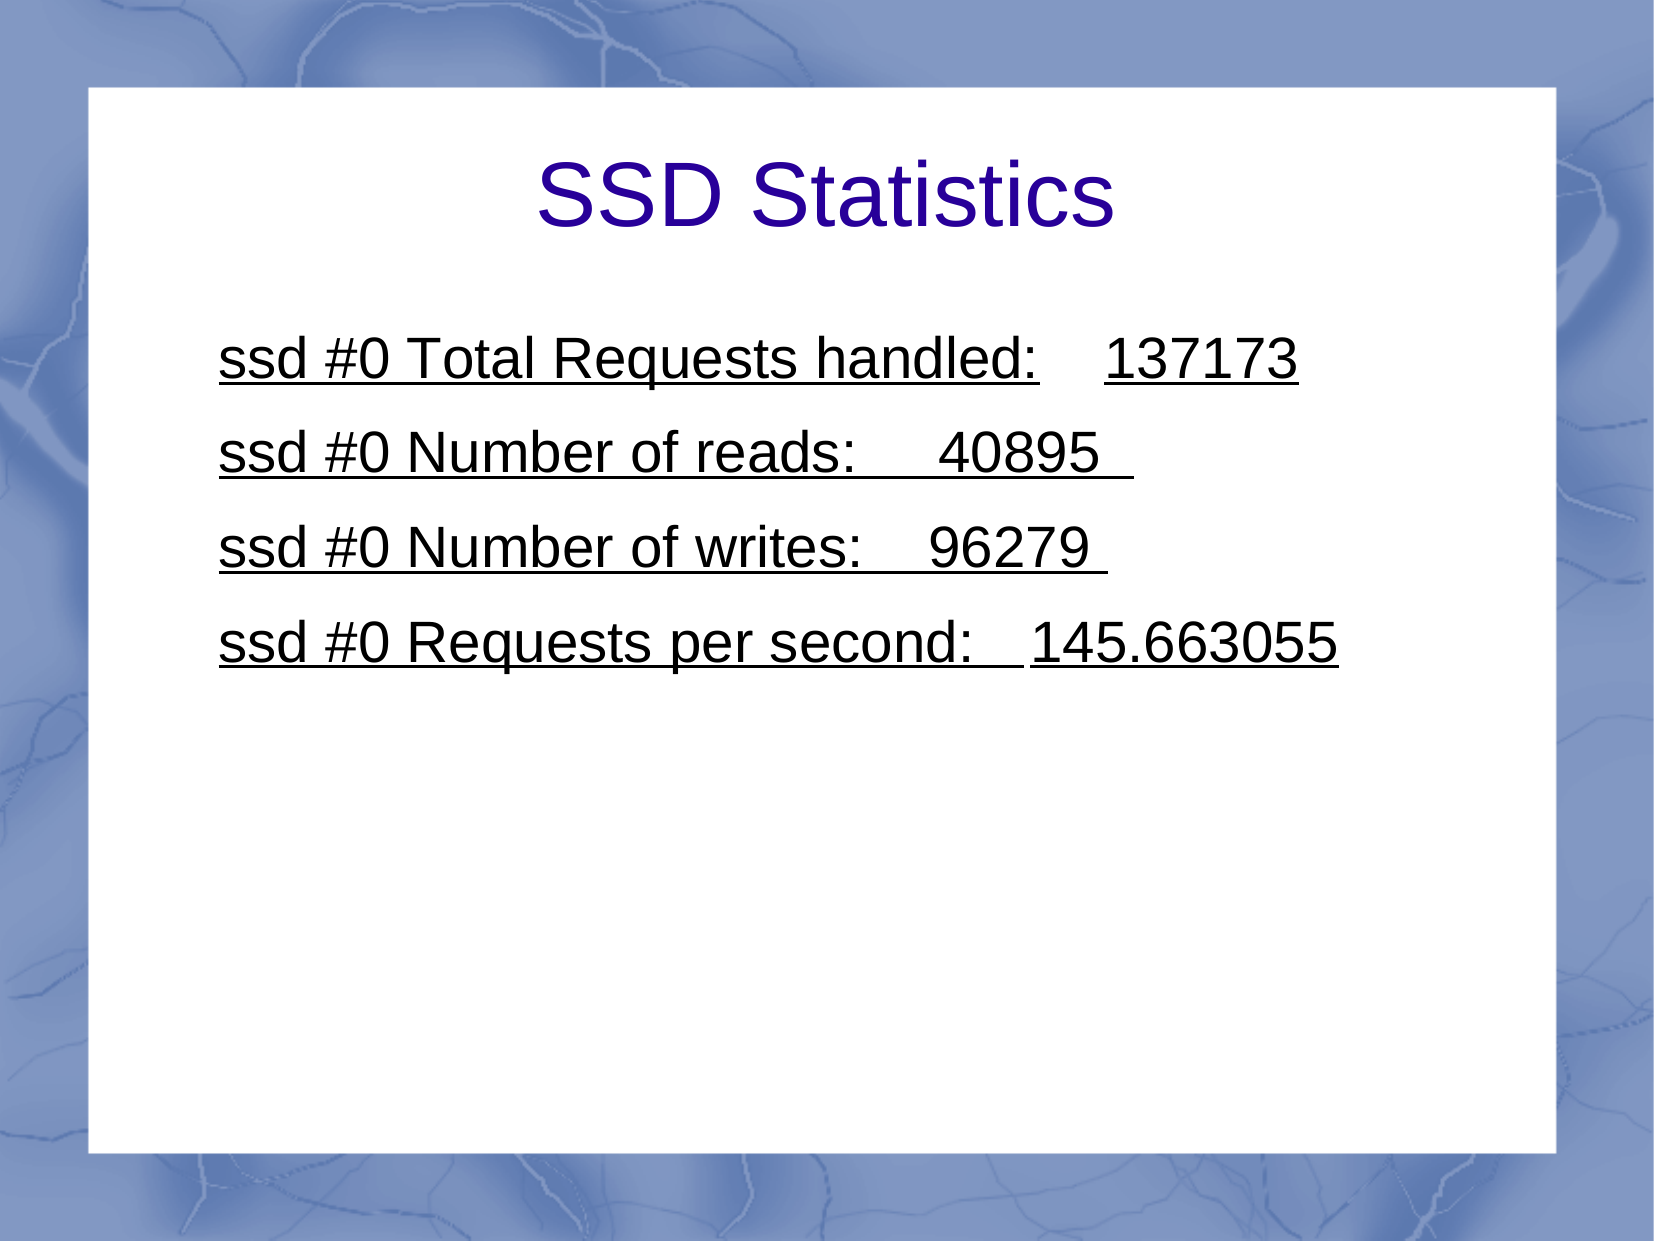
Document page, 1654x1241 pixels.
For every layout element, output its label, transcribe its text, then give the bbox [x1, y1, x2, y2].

list ssd #0 Total Requests handled: 137173 ssd #0 Number of reads: 40895 ssd #0 Number of writes: 96279 ssd #0 Requests per second: 145.663055 [147, 325, 1506, 1130]
picture [0, 0, 1654, 1241]
title SSD Statistics [118, 98, 1536, 291]
